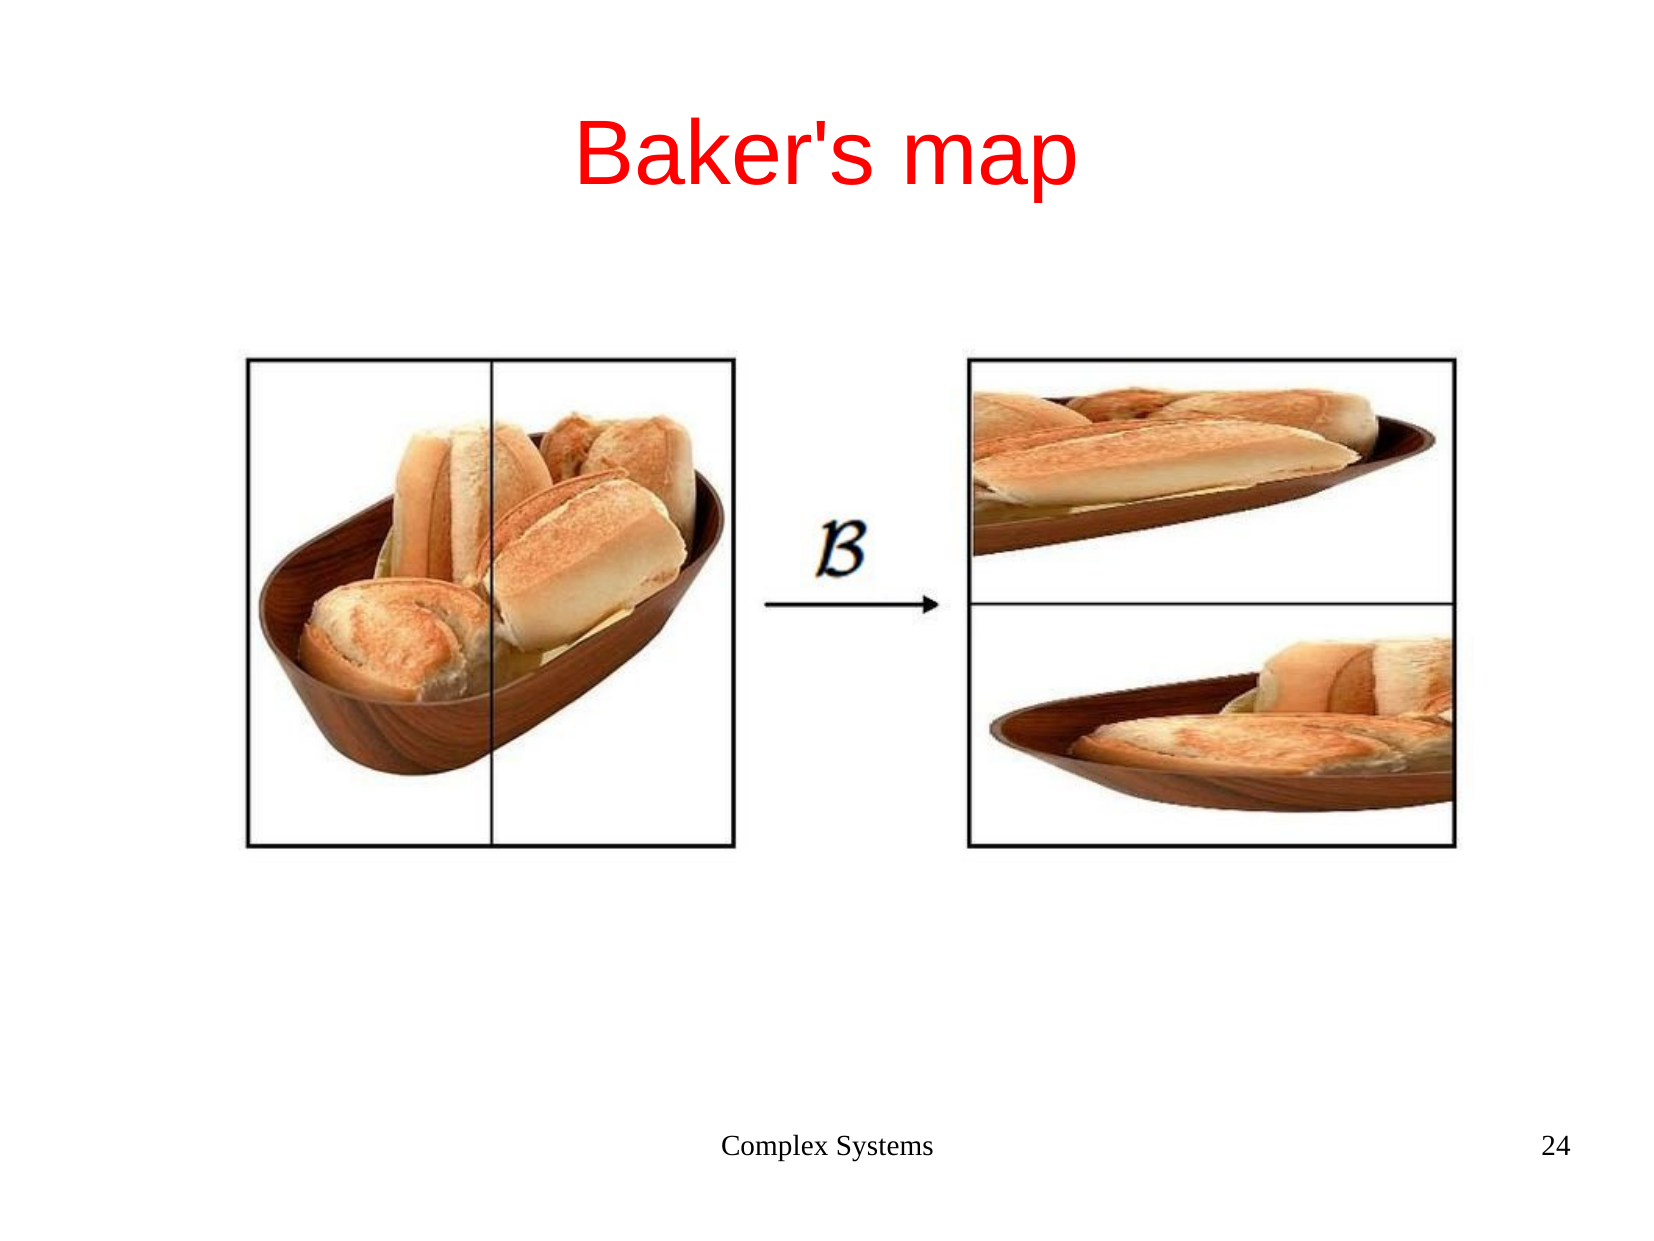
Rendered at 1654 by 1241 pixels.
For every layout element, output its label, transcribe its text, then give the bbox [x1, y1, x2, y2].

title Baker's map [82, 49, 1571, 257]
picture [225, 337, 1474, 877]
